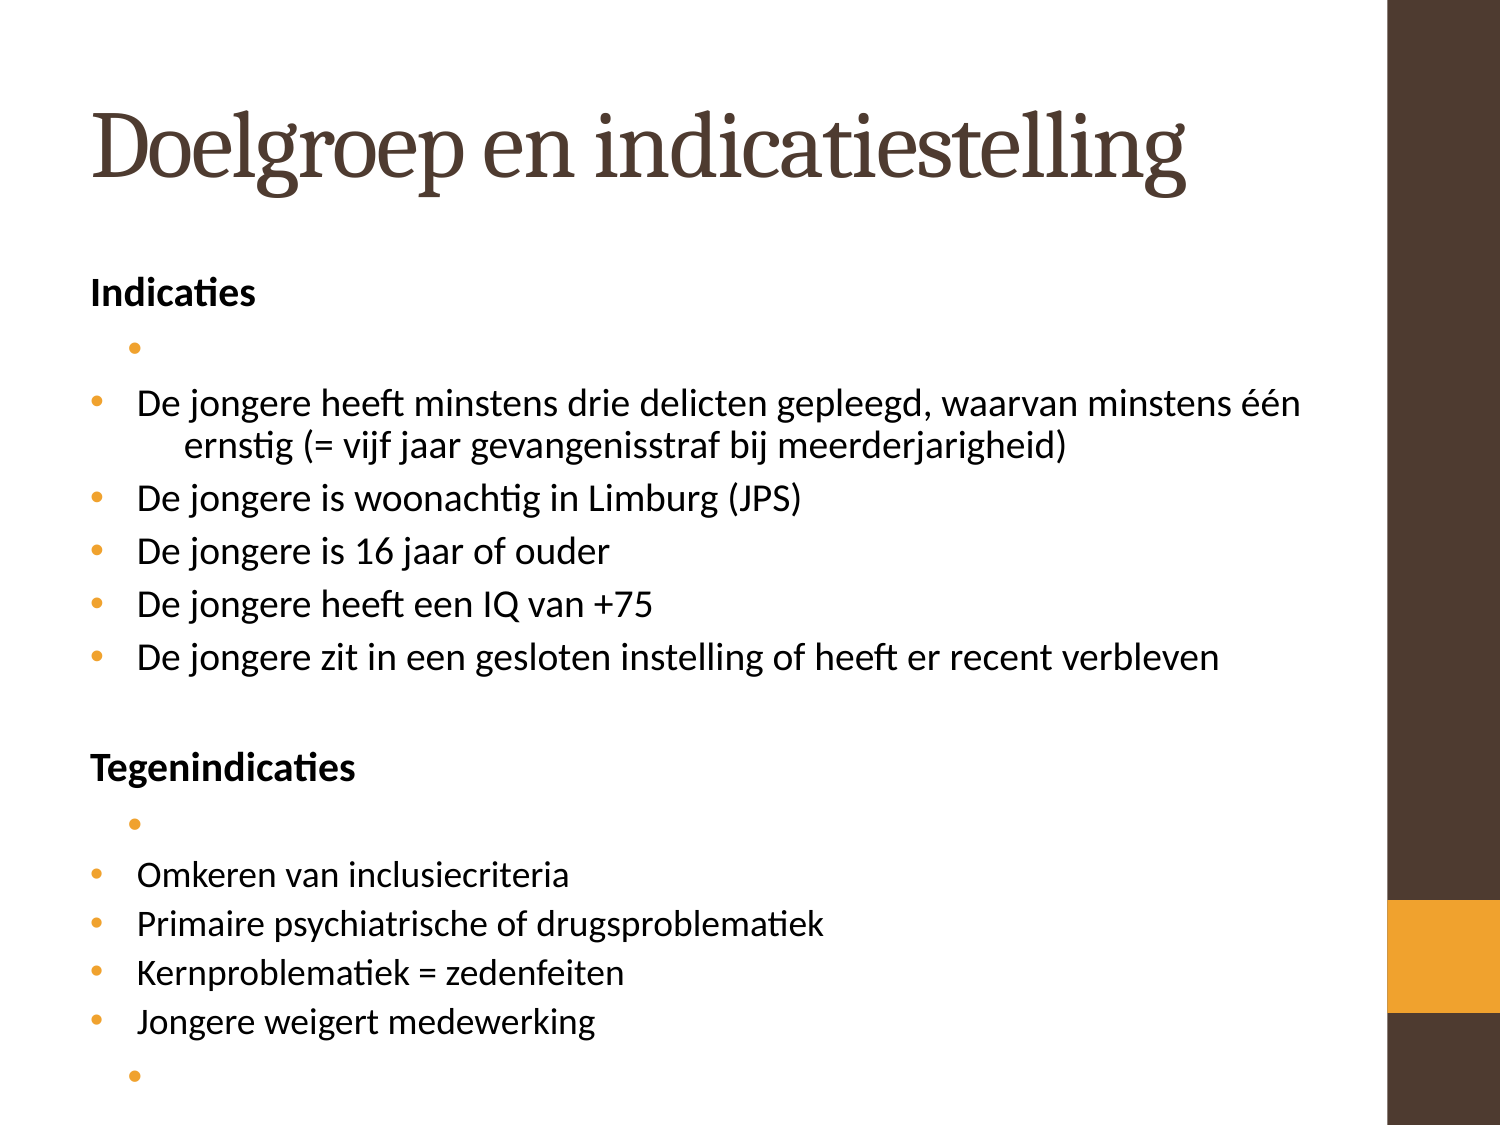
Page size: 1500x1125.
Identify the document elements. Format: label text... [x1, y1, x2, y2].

list Indicaties De jongere heeft minstens drie delicten gepleegd, waarvan minstens één ernstig (= vijf jaar gevangenisstraf bij meerderjarigheid) De jongere is woonachtig in Limburg (JPS) De jongere is 16 jaar of ouder De jongere heeft een IQ van +75 De jongere zit in een gesloten instelling of heeft er recent verbleven Tegenindicaties Omkeren van inclusiecriteria Primaire psychiatrische of drugsproblematiek Kernproblematiek = zedenfeiten Jongere weigert medewerking [75, 262, 1326, 1051]
title Doelgroep en indicatiestelling [75, 45, 1326, 233]
